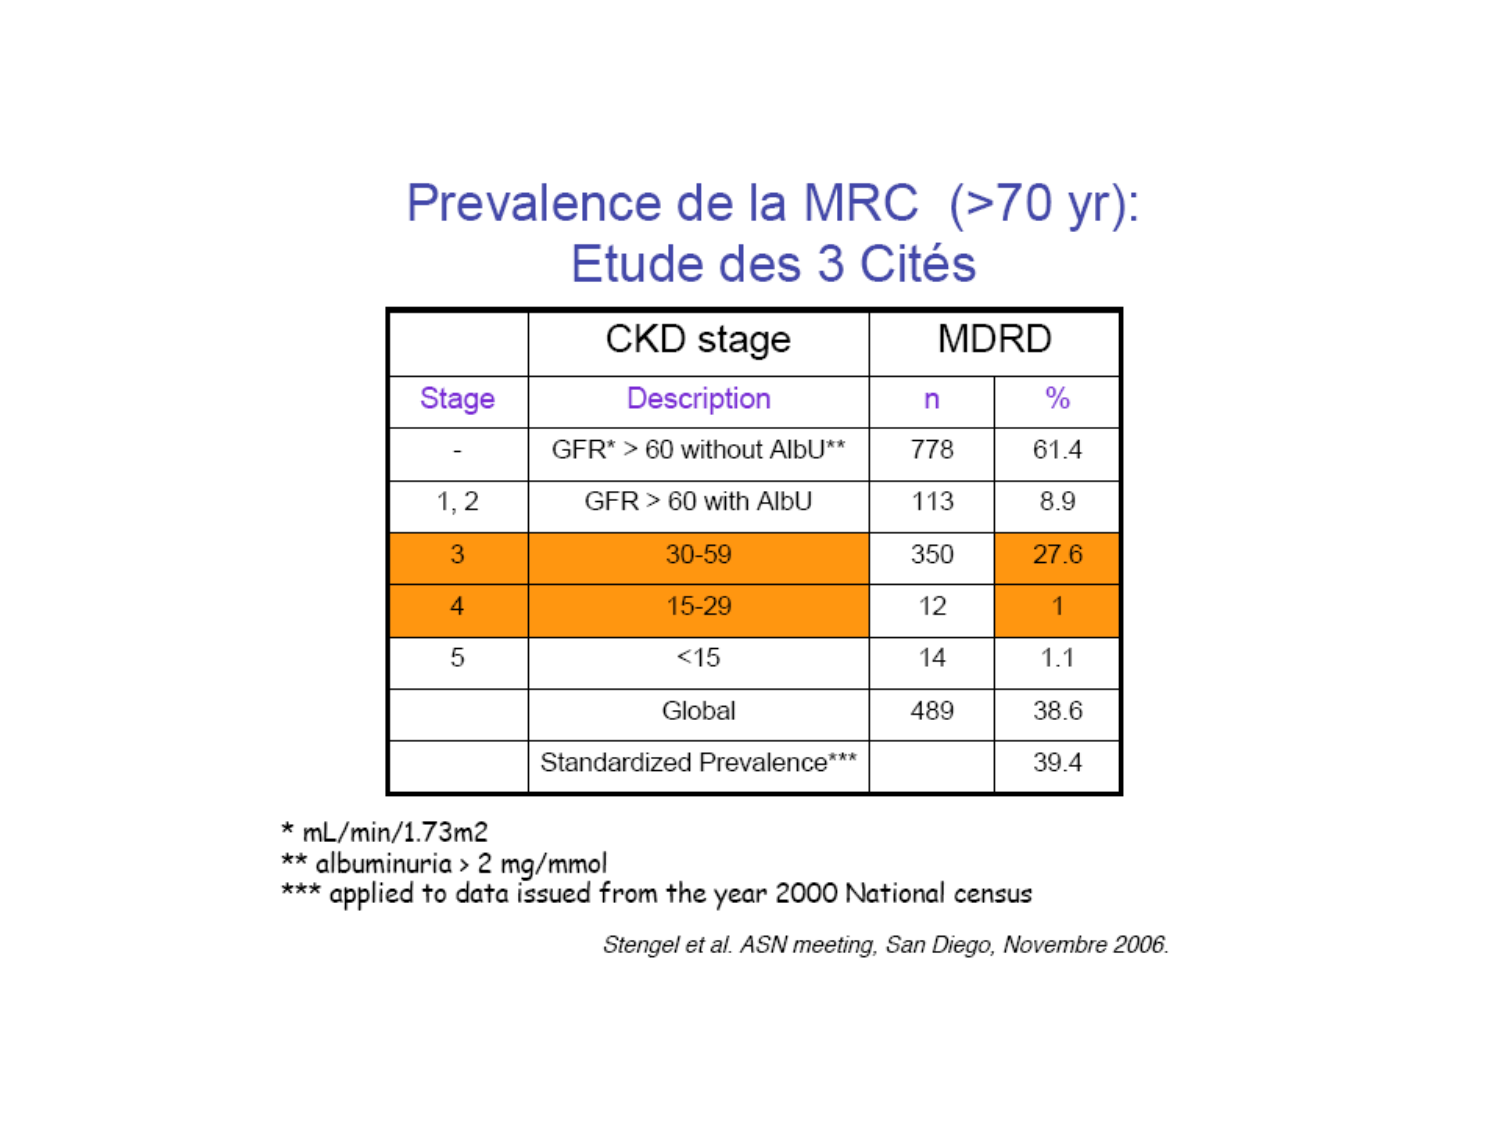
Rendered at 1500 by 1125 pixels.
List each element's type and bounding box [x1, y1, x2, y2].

picture [209, 135, 1291, 990]
